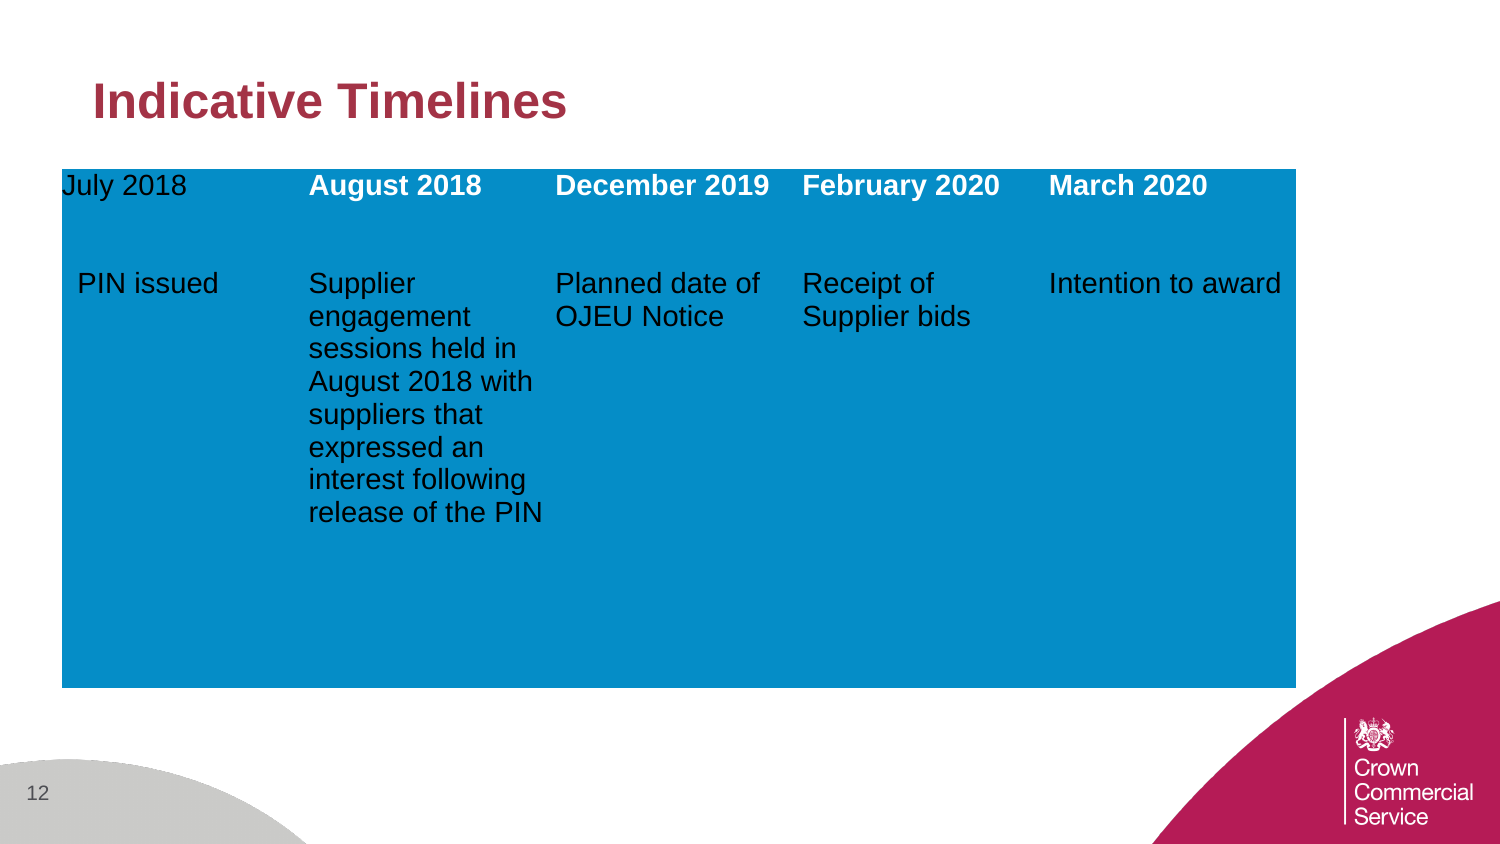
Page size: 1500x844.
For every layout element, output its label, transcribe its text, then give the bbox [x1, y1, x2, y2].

table_cell Intention to award [1049, 267, 1296, 688]
table_header July 2018 [62, 169, 309, 267]
table_header February 2020 [802, 169, 1049, 267]
table_cell Supplier engagement sessions held in August 2018 with suppliers that expressed an interest following release of the PIN [309, 267, 555, 688]
title Indicative Timelines [77, 53, 1423, 157]
table_header December 2019 [555, 169, 802, 267]
table_header August 2018 [309, 169, 555, 267]
text_box 12 [11, 764, 102, 830]
table_cell Planned date of OJEU Notice [555, 267, 802, 688]
table_cell PIN issued [62, 267, 309, 688]
table_header March 2020 [1049, 169, 1296, 267]
table_cell Receipt of Supplier bids [802, 267, 1049, 688]
